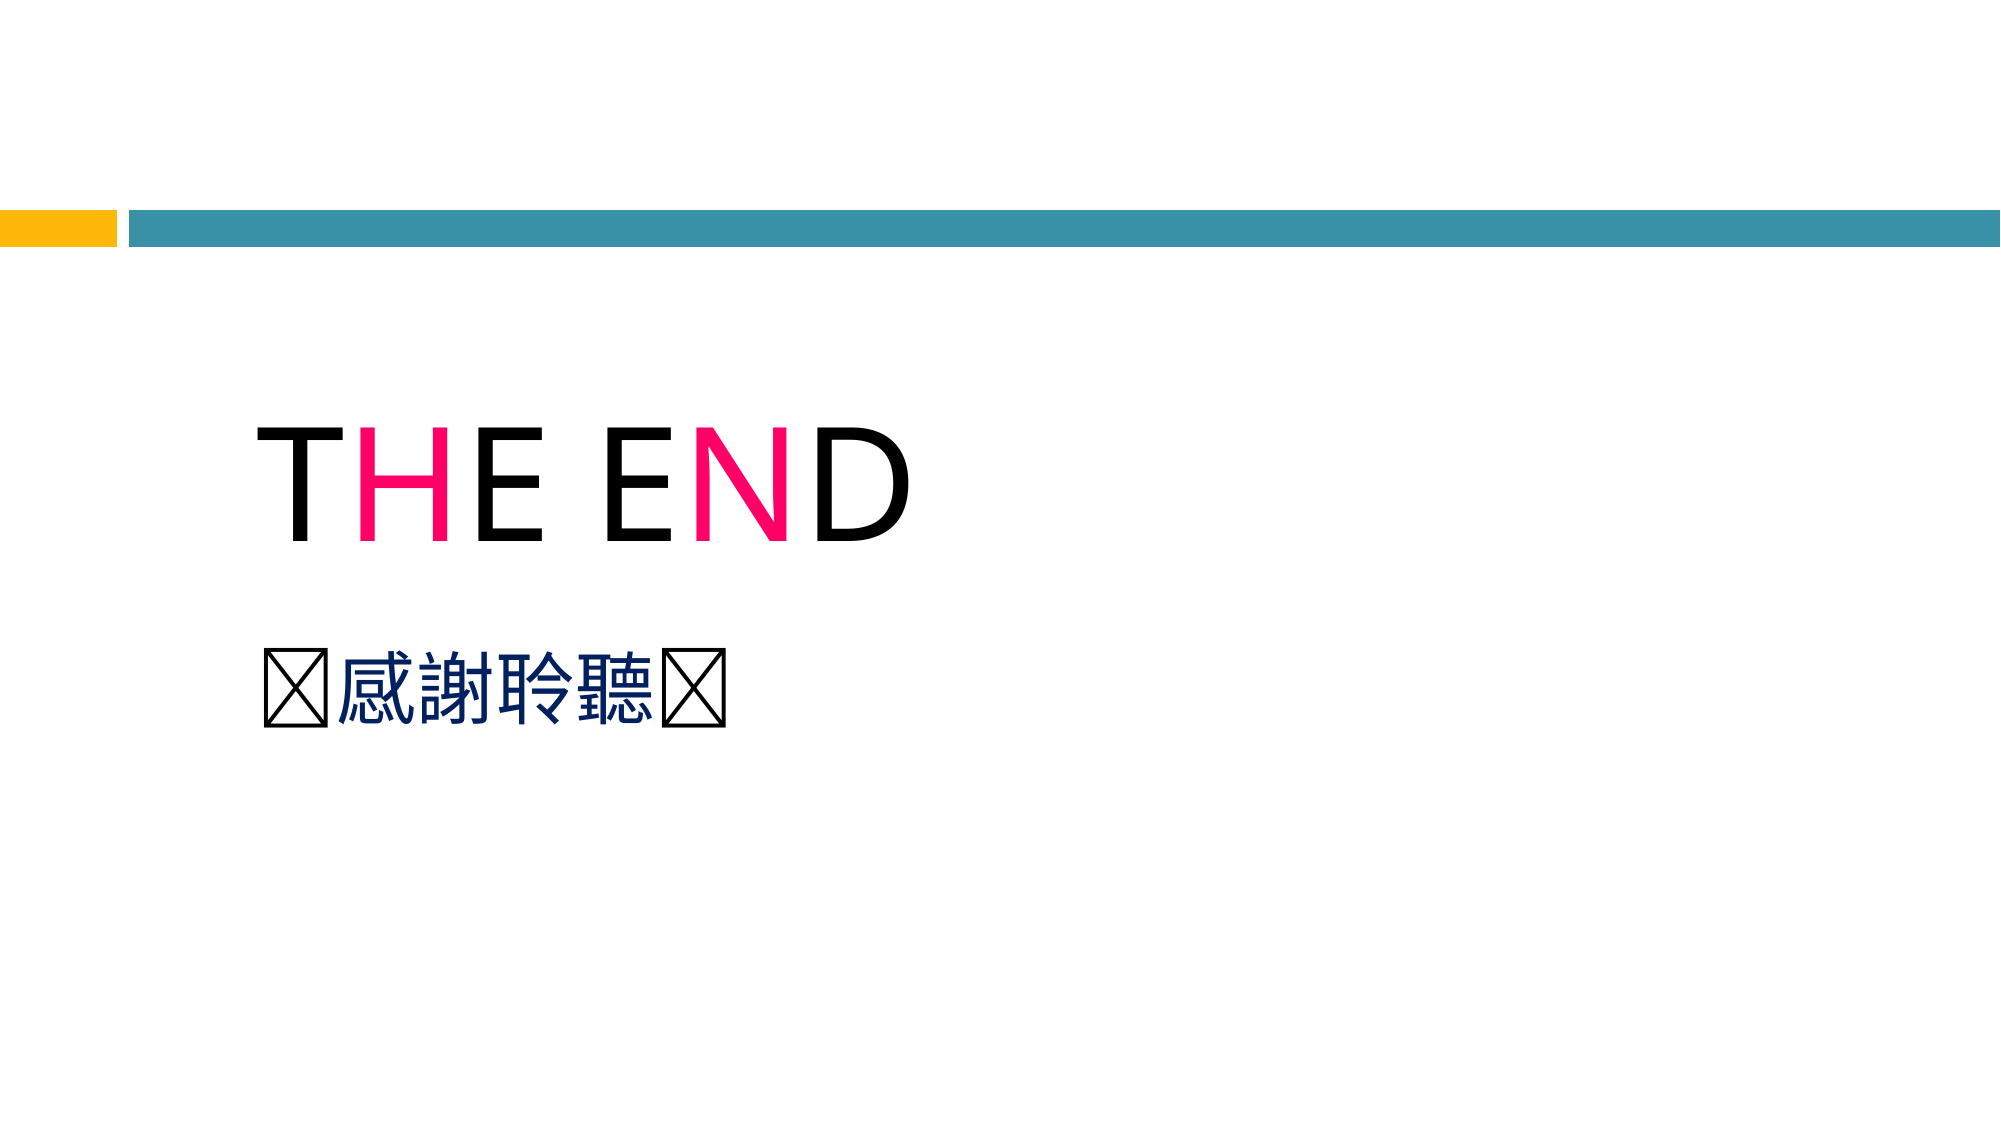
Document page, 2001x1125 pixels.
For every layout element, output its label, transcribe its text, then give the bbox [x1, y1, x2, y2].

text_box THE END 感謝聆聽 [241, 404, 1592, 858]
